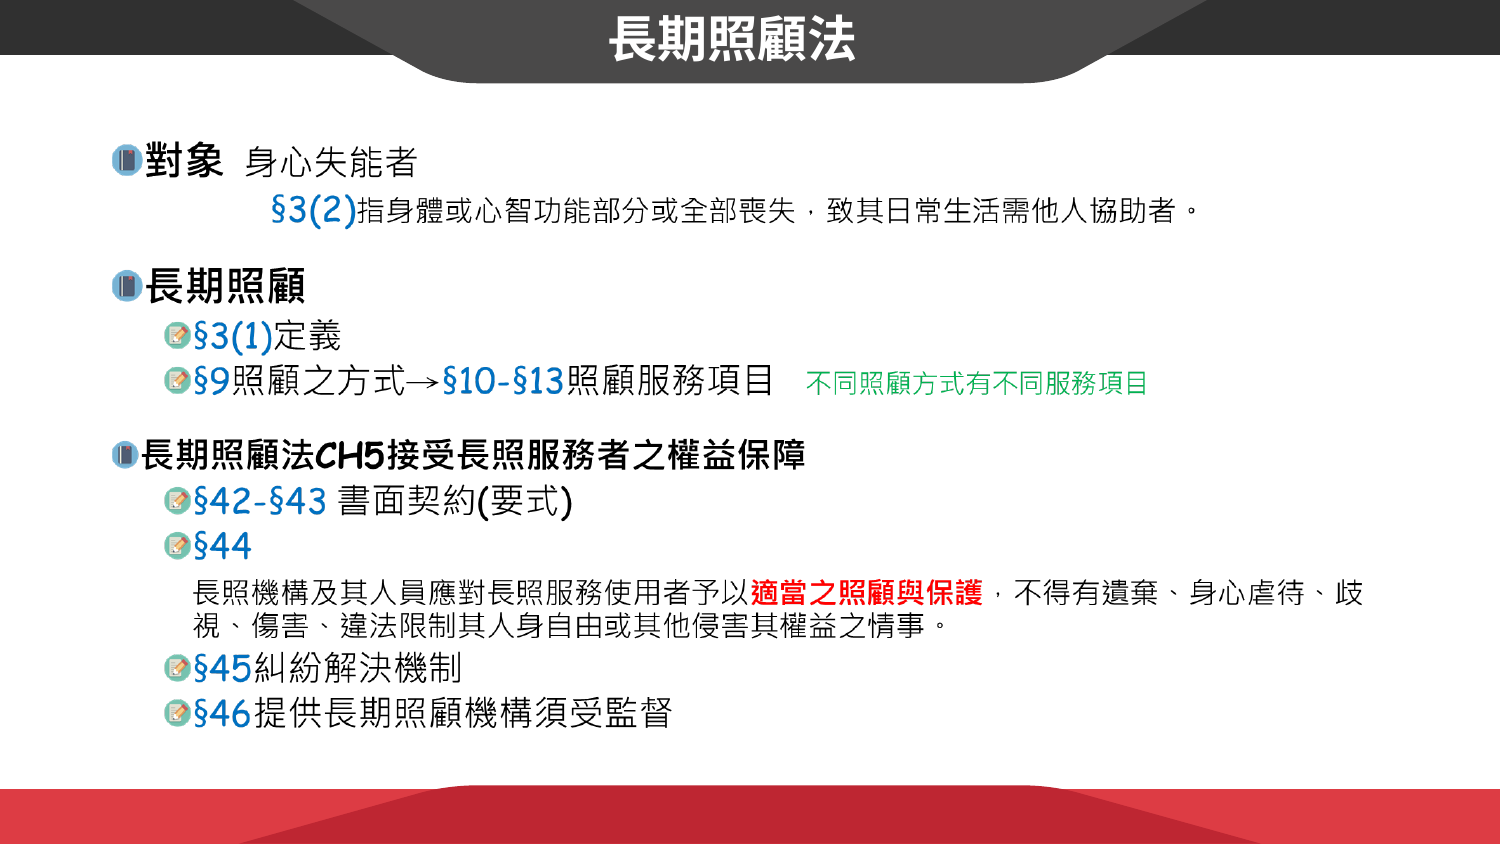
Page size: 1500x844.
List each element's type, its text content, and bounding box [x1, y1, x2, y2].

picture [101, 123, 1399, 756]
text_box [0, 785, 1500, 844]
text_box 長期照顧法 [592, 0, 876, 76]
text_box [0, 0, 1500, 84]
